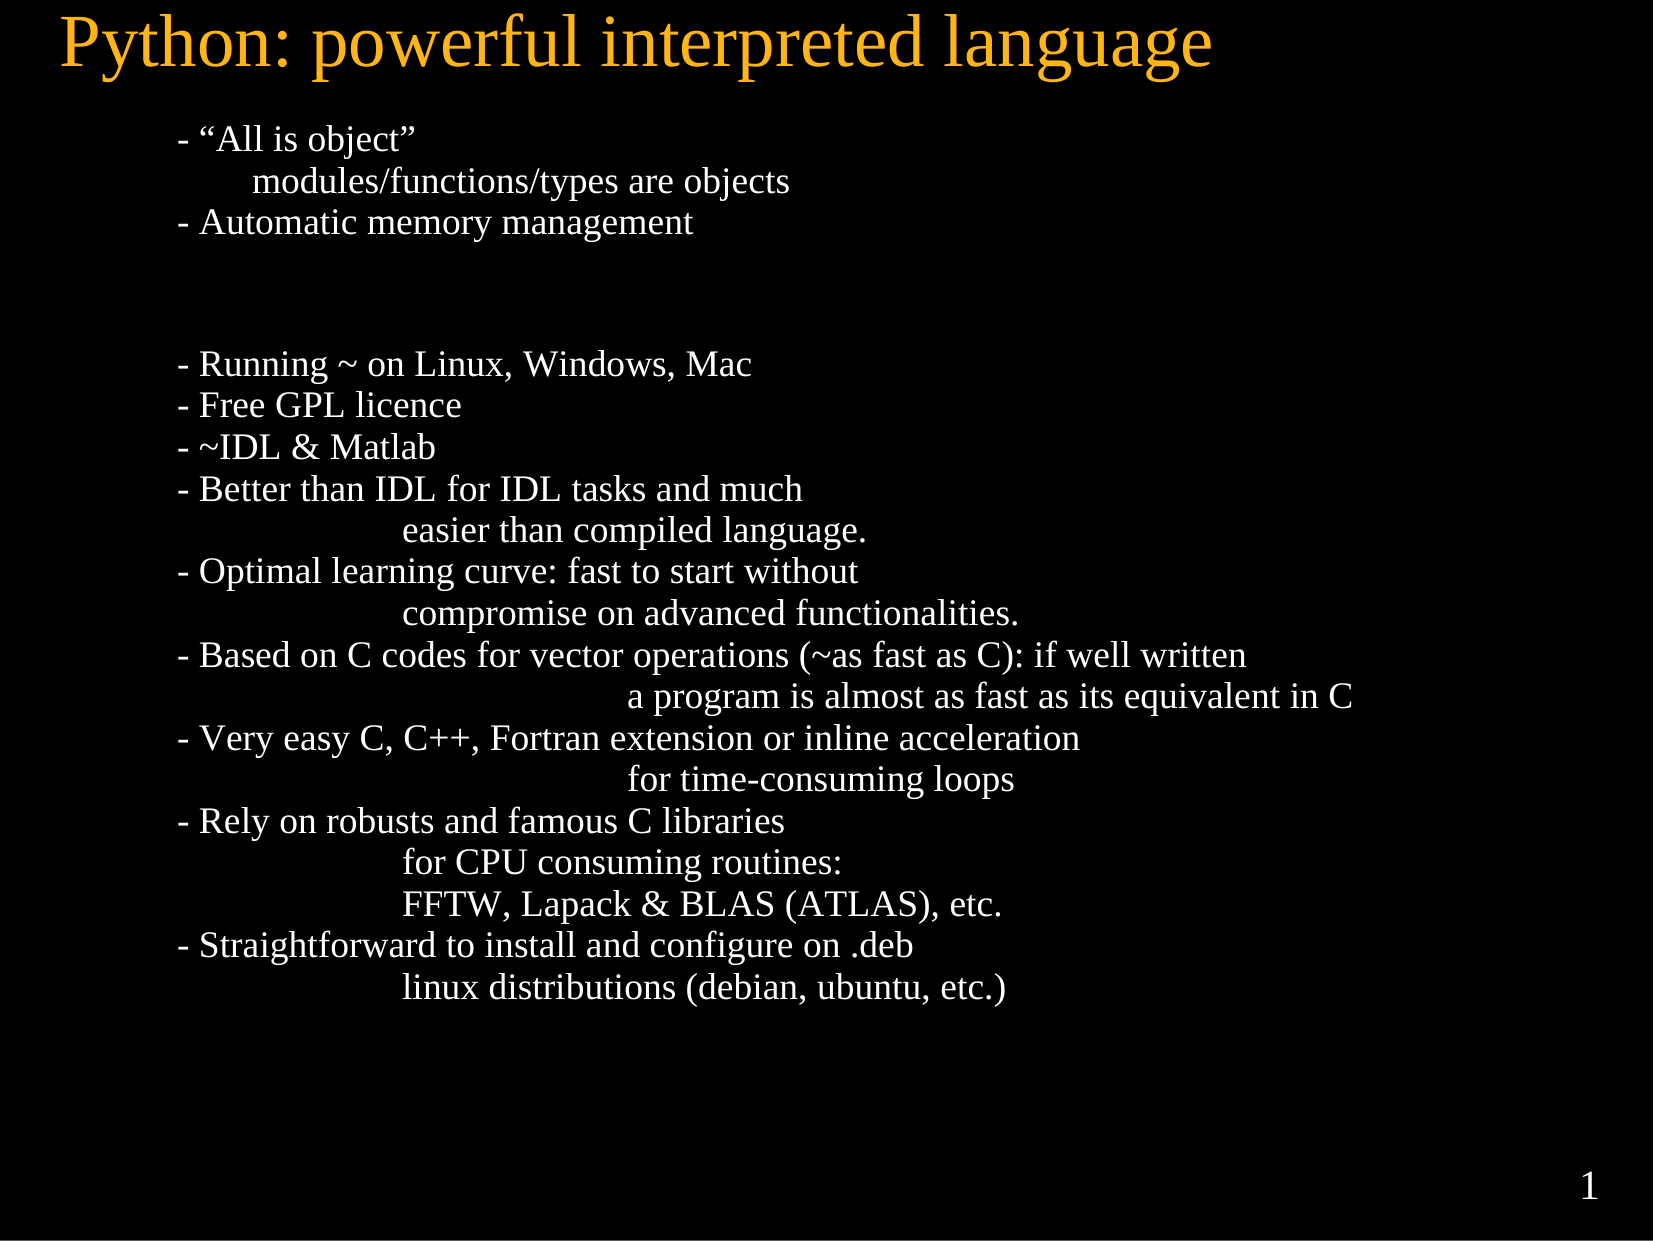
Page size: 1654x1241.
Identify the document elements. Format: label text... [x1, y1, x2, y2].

text_box - “All is object” modules/functions/types are objects - Automatic memory management [177, 118, 792, 275]
text_box - Running ~ on Linux, Windows, Mac - Free GPL licence - ~IDL & Matlab - Better than IDL for IDL tasks and much easier than compiled language. - Optimal learning curve: fast to start without compromise on advanced functionalities. - Based on C codes for vector operations (~as fast as C): if well written a program is almost as fast as its equivalent in C - Very easy C, C++, Fortran extension or inline acceleration for time-consuming loops - Rely on robusts and famous C libraries for CPU consuming routines: FFTW, Lapack & BLAS (ATLAS), etc. - Straightforward to install and configure on .deb linux distributions (debian, ubuntu, etc.) [177, 342, 1410, 1176]
text_box Python: powerful interpreted language [59, 0, 1300, 104]
